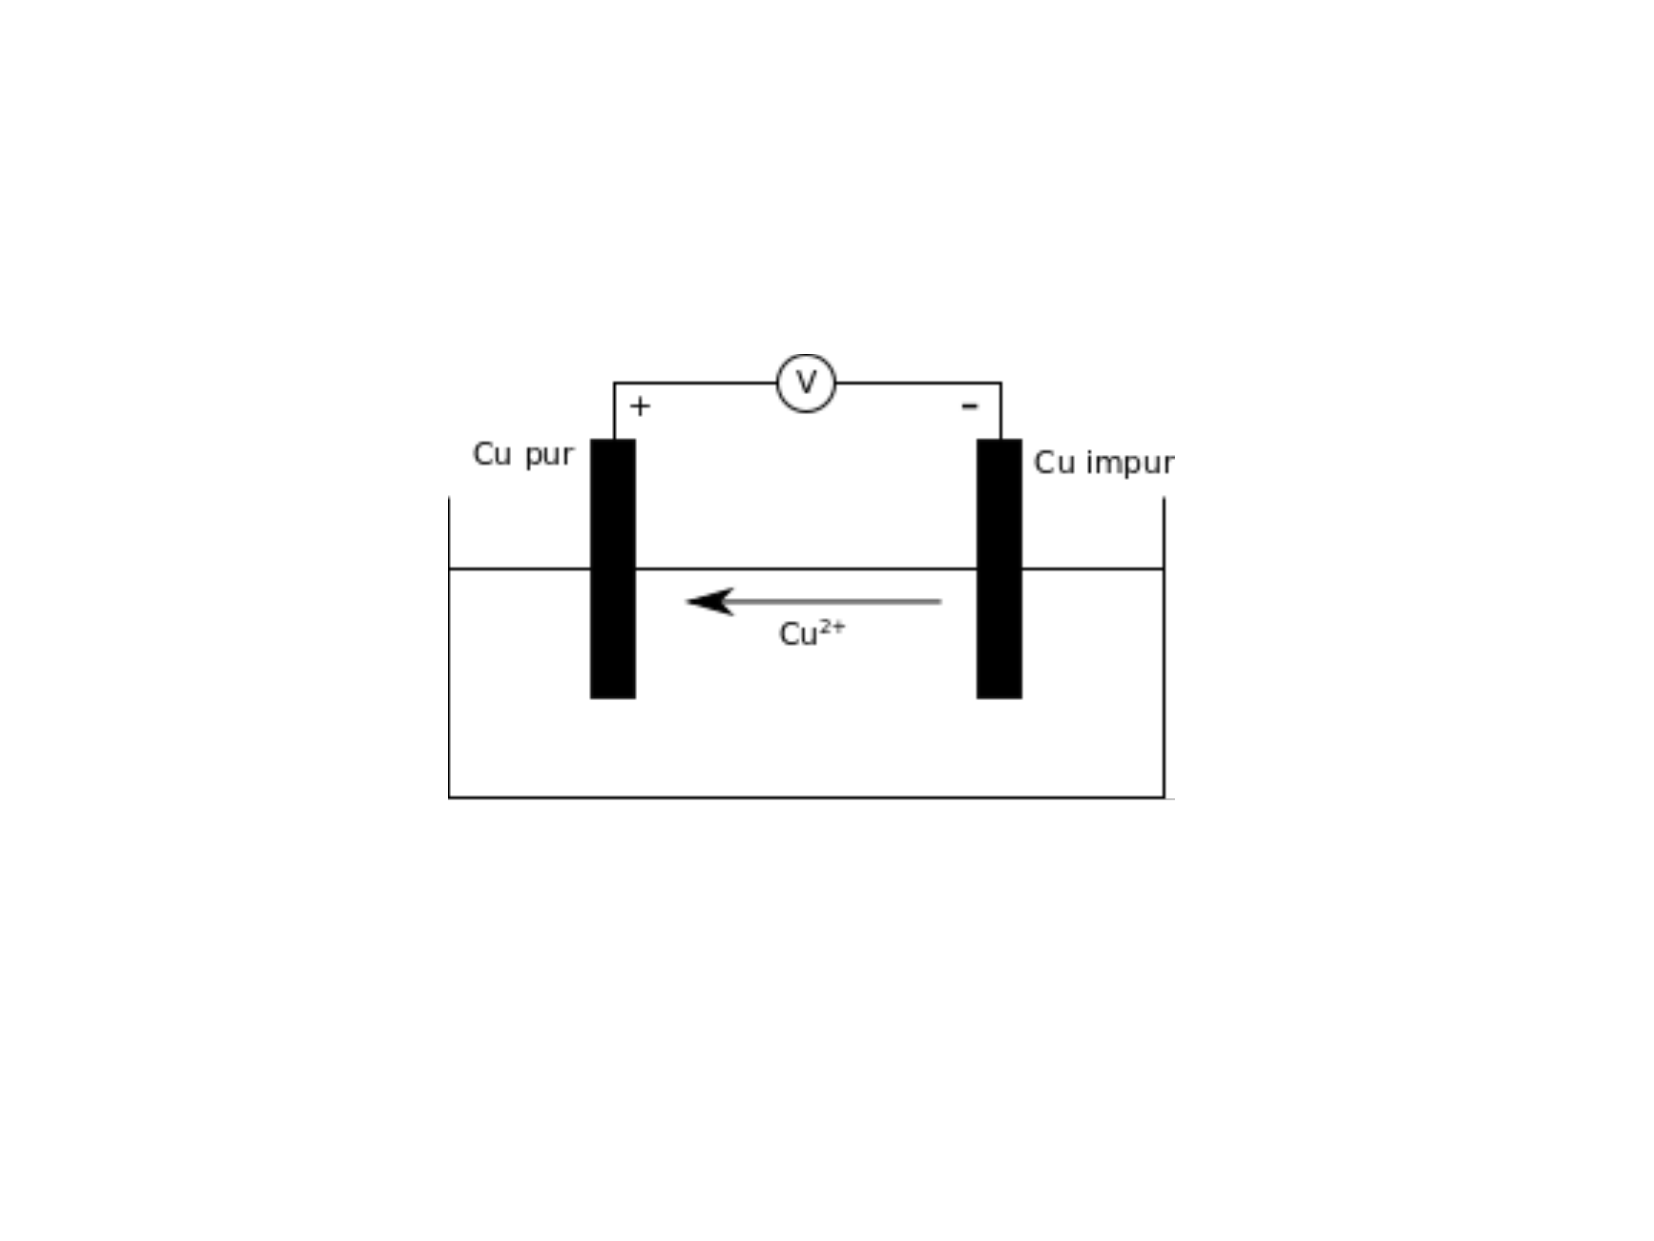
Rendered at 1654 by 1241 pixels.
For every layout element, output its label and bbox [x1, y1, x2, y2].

picture [448, 354, 1175, 803]
